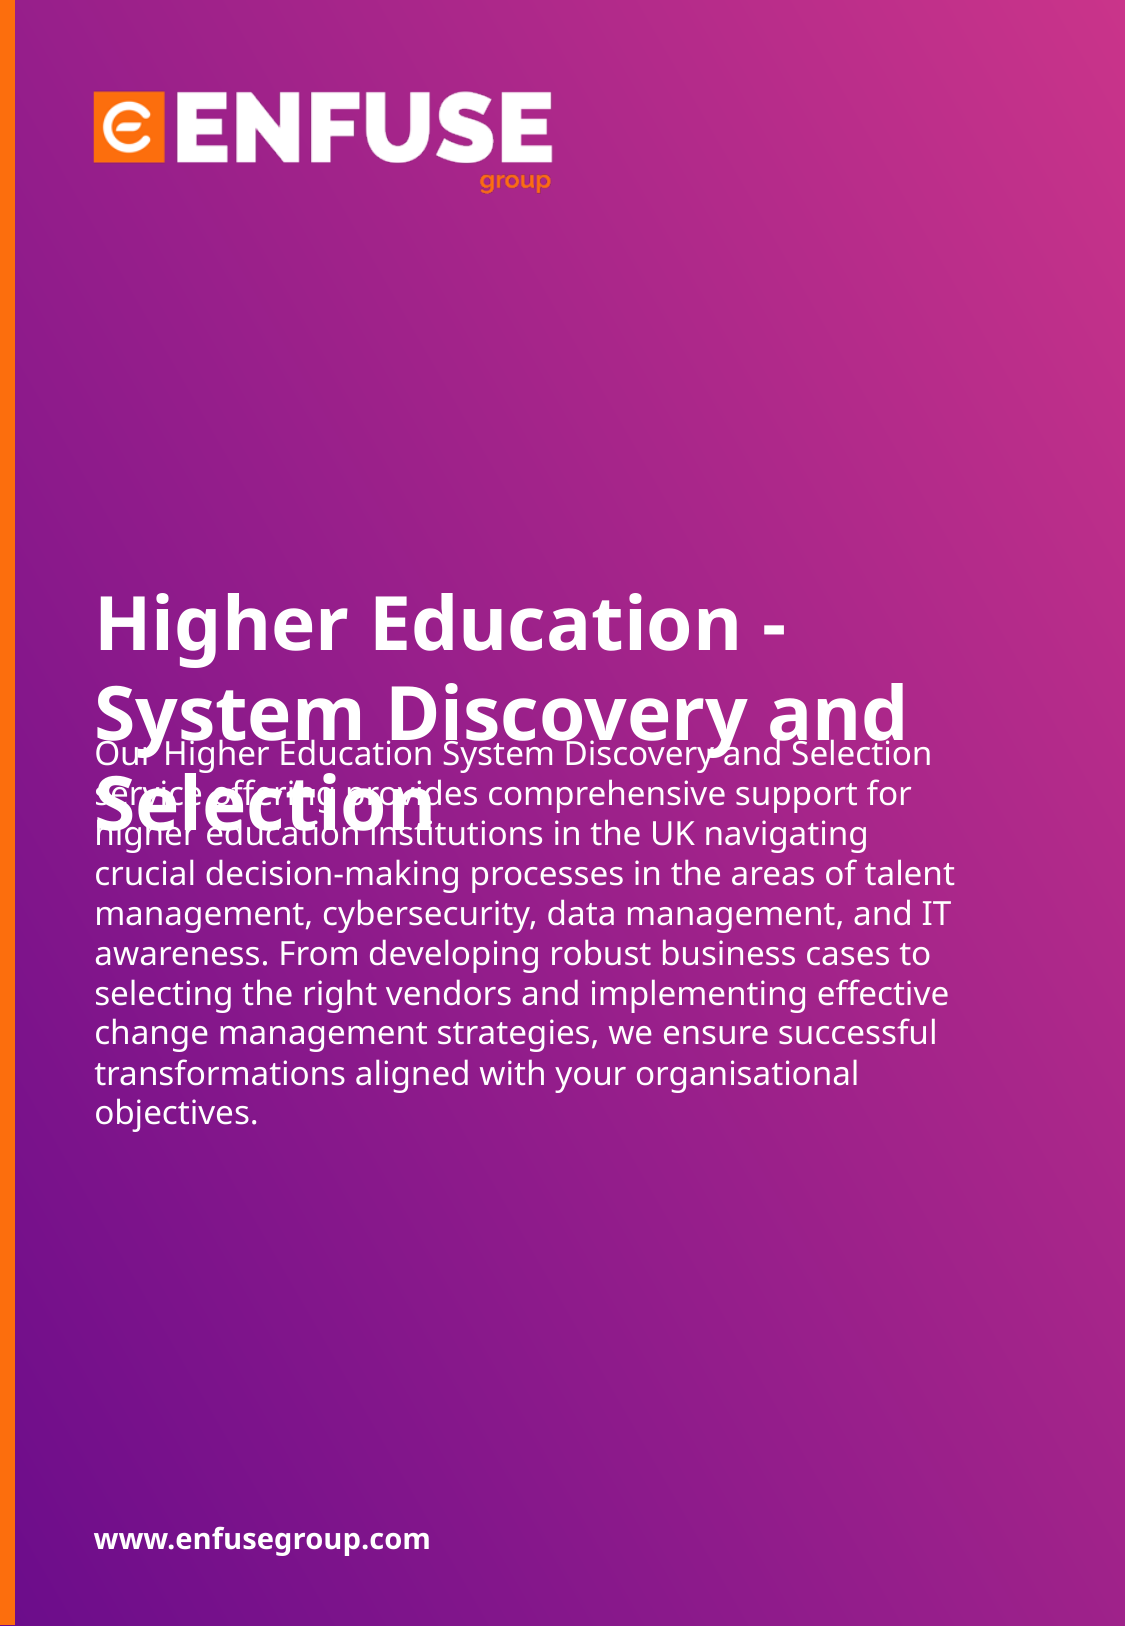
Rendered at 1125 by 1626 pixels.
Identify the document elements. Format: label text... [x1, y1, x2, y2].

text_box Our Higher Education System Discovery and Selection service offering provides comprehensive support for higher education institutions in the UK navigating crucial decision-making processes in the areas of talent management, cybersecurity, data management, and IT awareness. From developing robust business cases to selecting the right vendors and implementing effective change management strategies, we ensure successful transformations aligned with your organisational objectives. [94, 724, 980, 1227]
text_box Higher Education - System Discovery and Selection [94, 567, 1064, 694]
